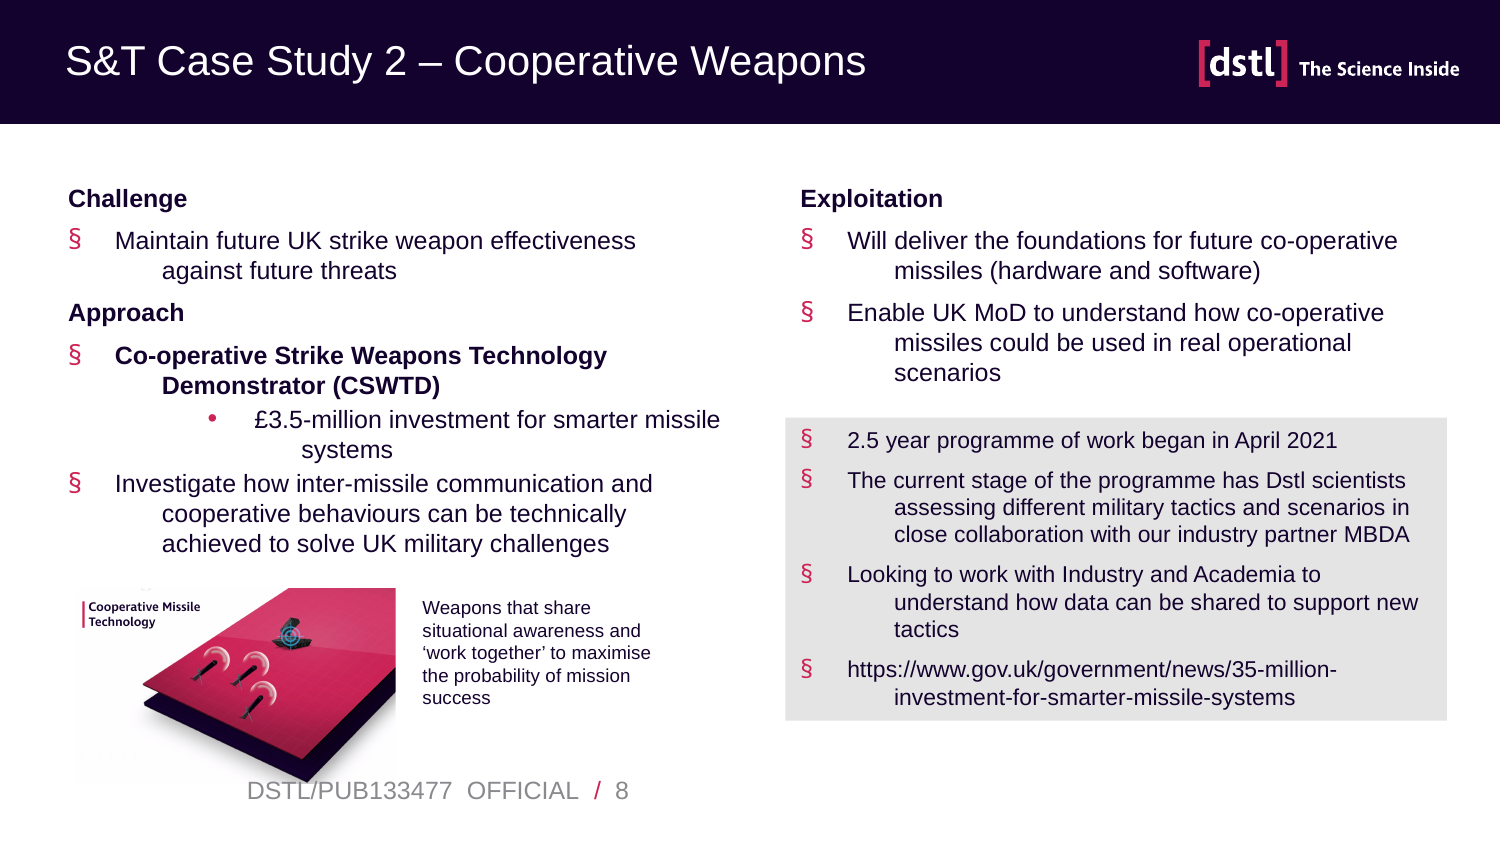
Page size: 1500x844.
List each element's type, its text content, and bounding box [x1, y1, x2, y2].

title S&T Case Study 2 – Cooperative Weapons [5, 8, 1158, 115]
text_box 2.5 year programme of work began in April 2021 The current stage of the programme has Dstl scientists assessing different military tactics and scenarios in close collaboration with our industry partner MBDA Looking to work with Industry and Academia to understand how data can be shared to support new tactics https://www.gov.uk/government/news/35-million-investment-for-smarter-missile-systems [785, 417, 1447, 721]
text_box Weapons that share situational awareness and ‘work together’ to maximise the probability of mission success [407, 588, 680, 718]
text_box DSTL/PUB133477 OFFICIAL / 8 [232, 767, 1459, 812]
text_box Challenge Maintain future UK strike weapon effectiveness against future threats Approach Co-operative Strike Weapons Technology Demonstrator (CSWTD) £3.5-million investment for smarter missile systems Investigate how inter-missile communication and cooperative behaviours can be technically achieved to solve UK military challenges [53, 174, 740, 570]
picture [76, 588, 396, 784]
text_box Exploitation Will deliver the foundations for future co-operative missiles (hardware and software) Enable UK MoD to understand how co-operative missiles could be used in real operational scenarios [785, 174, 1447, 367]
